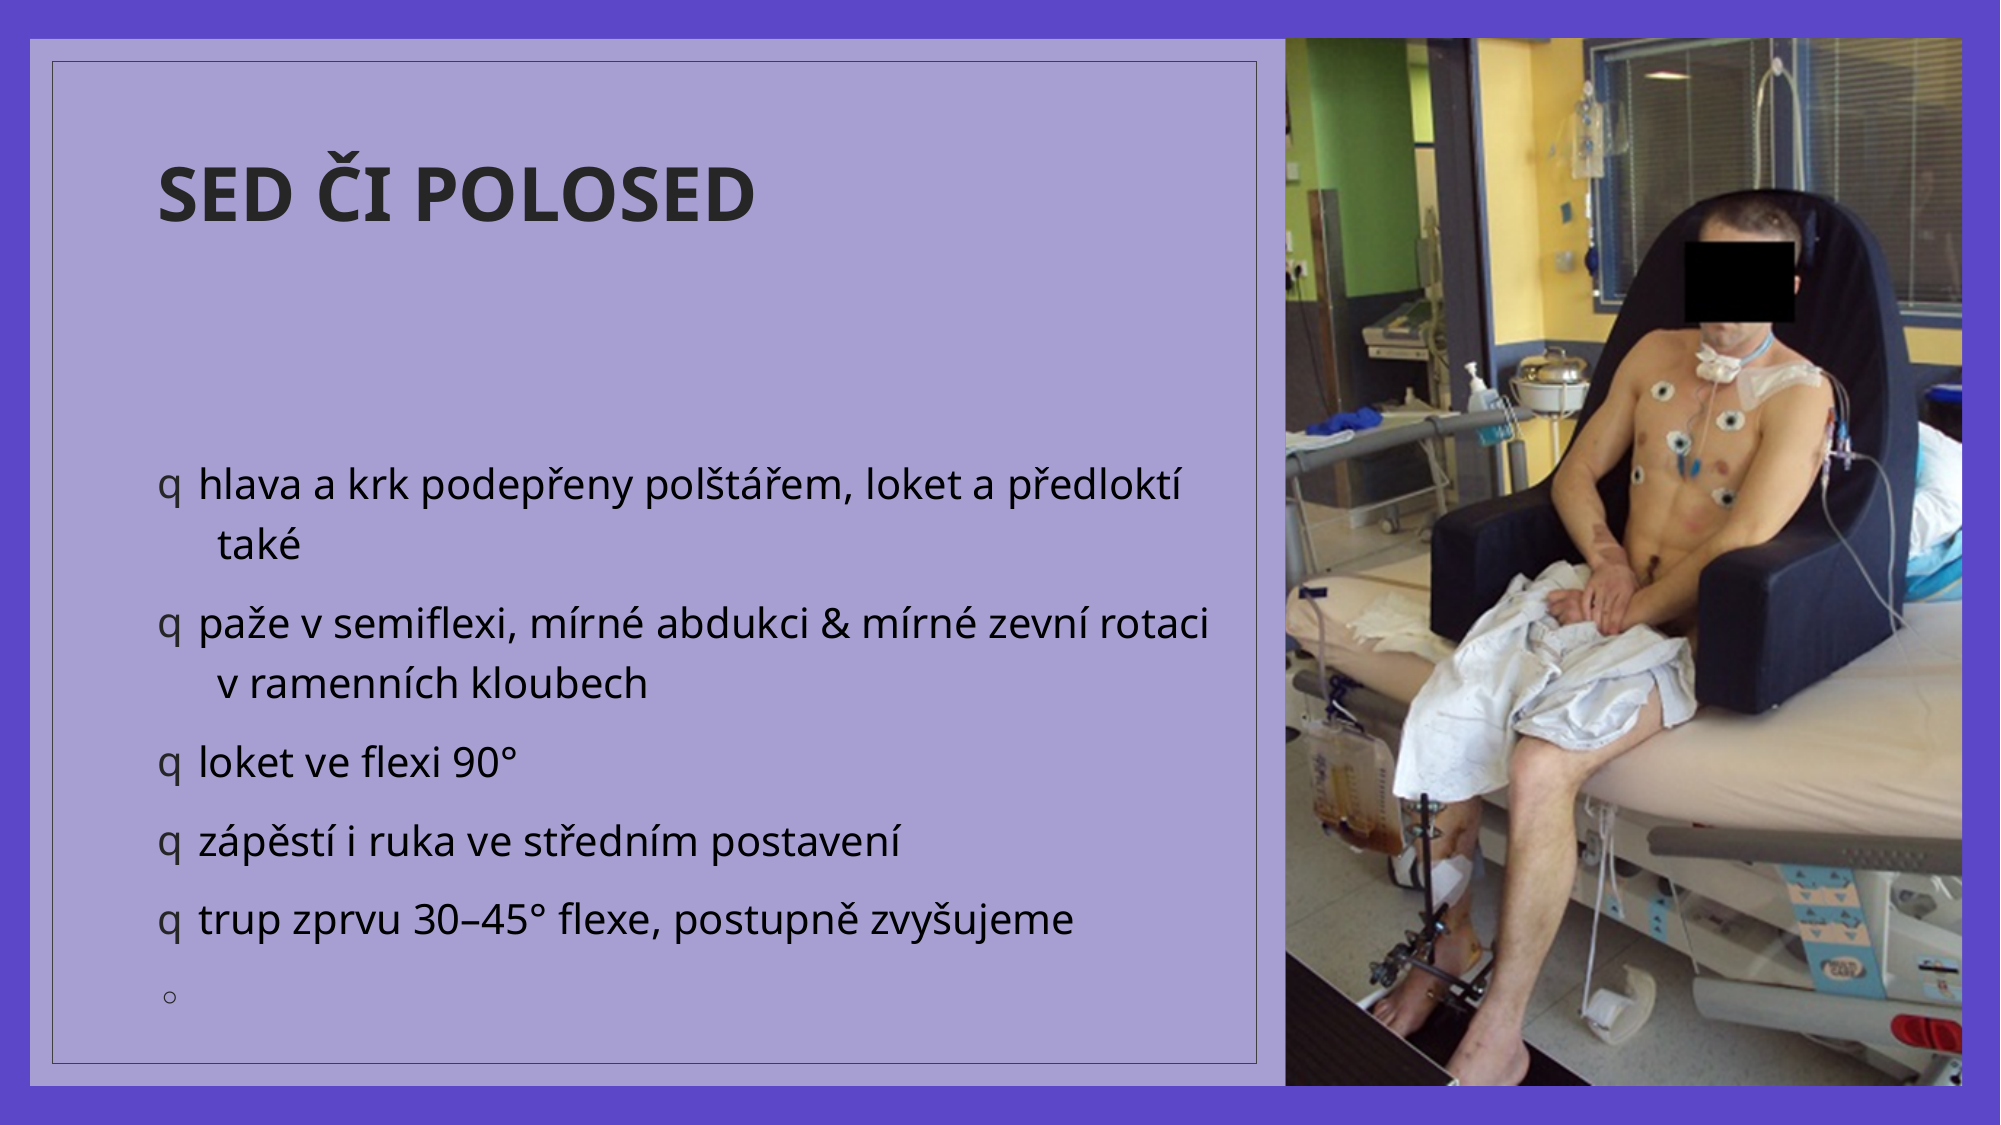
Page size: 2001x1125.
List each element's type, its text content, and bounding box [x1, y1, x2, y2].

picture [1285, 38, 1963, 1086]
list hlava a krk podepřeny polštářem, loket a předloktí také paže v semiflexi, mírné abdukci & mírné zevní rotaci v ramenních kloubech loket ve flexi 90° zápěstí i ruka ve středním postavení trup zprvu 30–45° flexe, postupně zvyšujeme [142, 440, 1229, 1051]
text_box [0, 0, 2000, 1125]
title SED ČI POLOSED [142, 105, 1174, 290]
